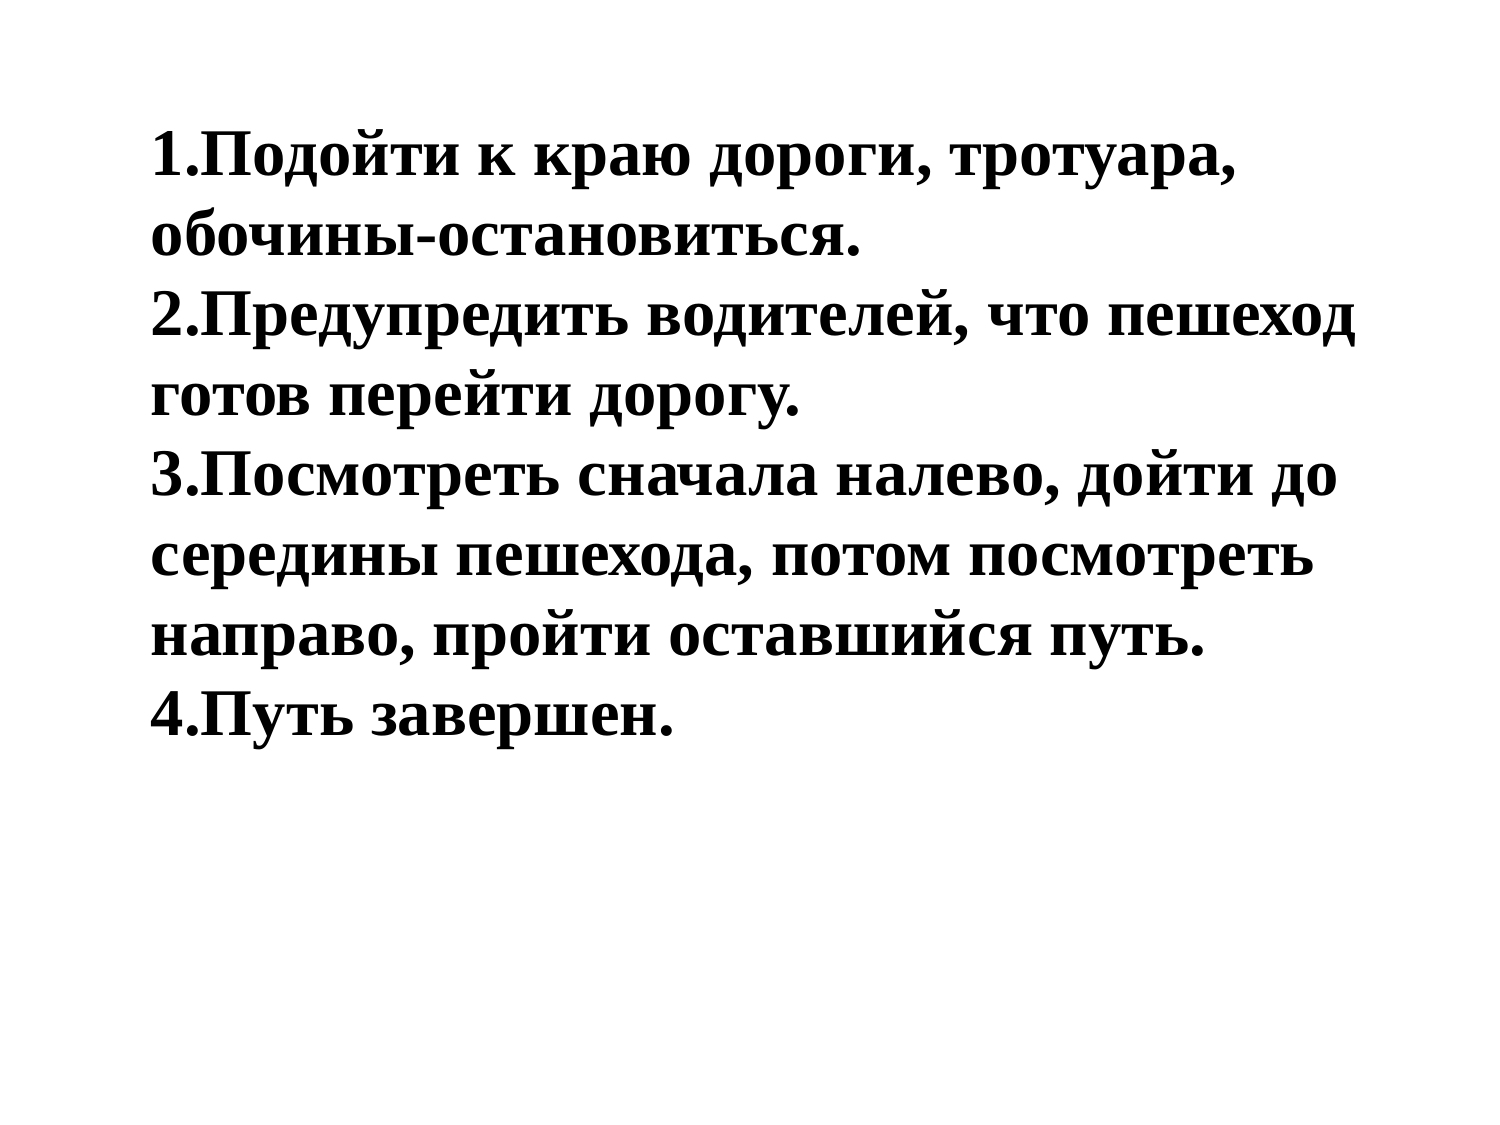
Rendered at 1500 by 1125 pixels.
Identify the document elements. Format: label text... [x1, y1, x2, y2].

text_box 1.Подойти к краю дороги, тротуара, обочины-остановиться. 2.Предупредить водителей, что пешеход готов перейти дорогу. 3.Посмотреть сначала налево, дойти до середины пешехода, потом посмотреть направо, пройти оставшийся путь. 4.Путь завершен. [136, 102, 1447, 837]
